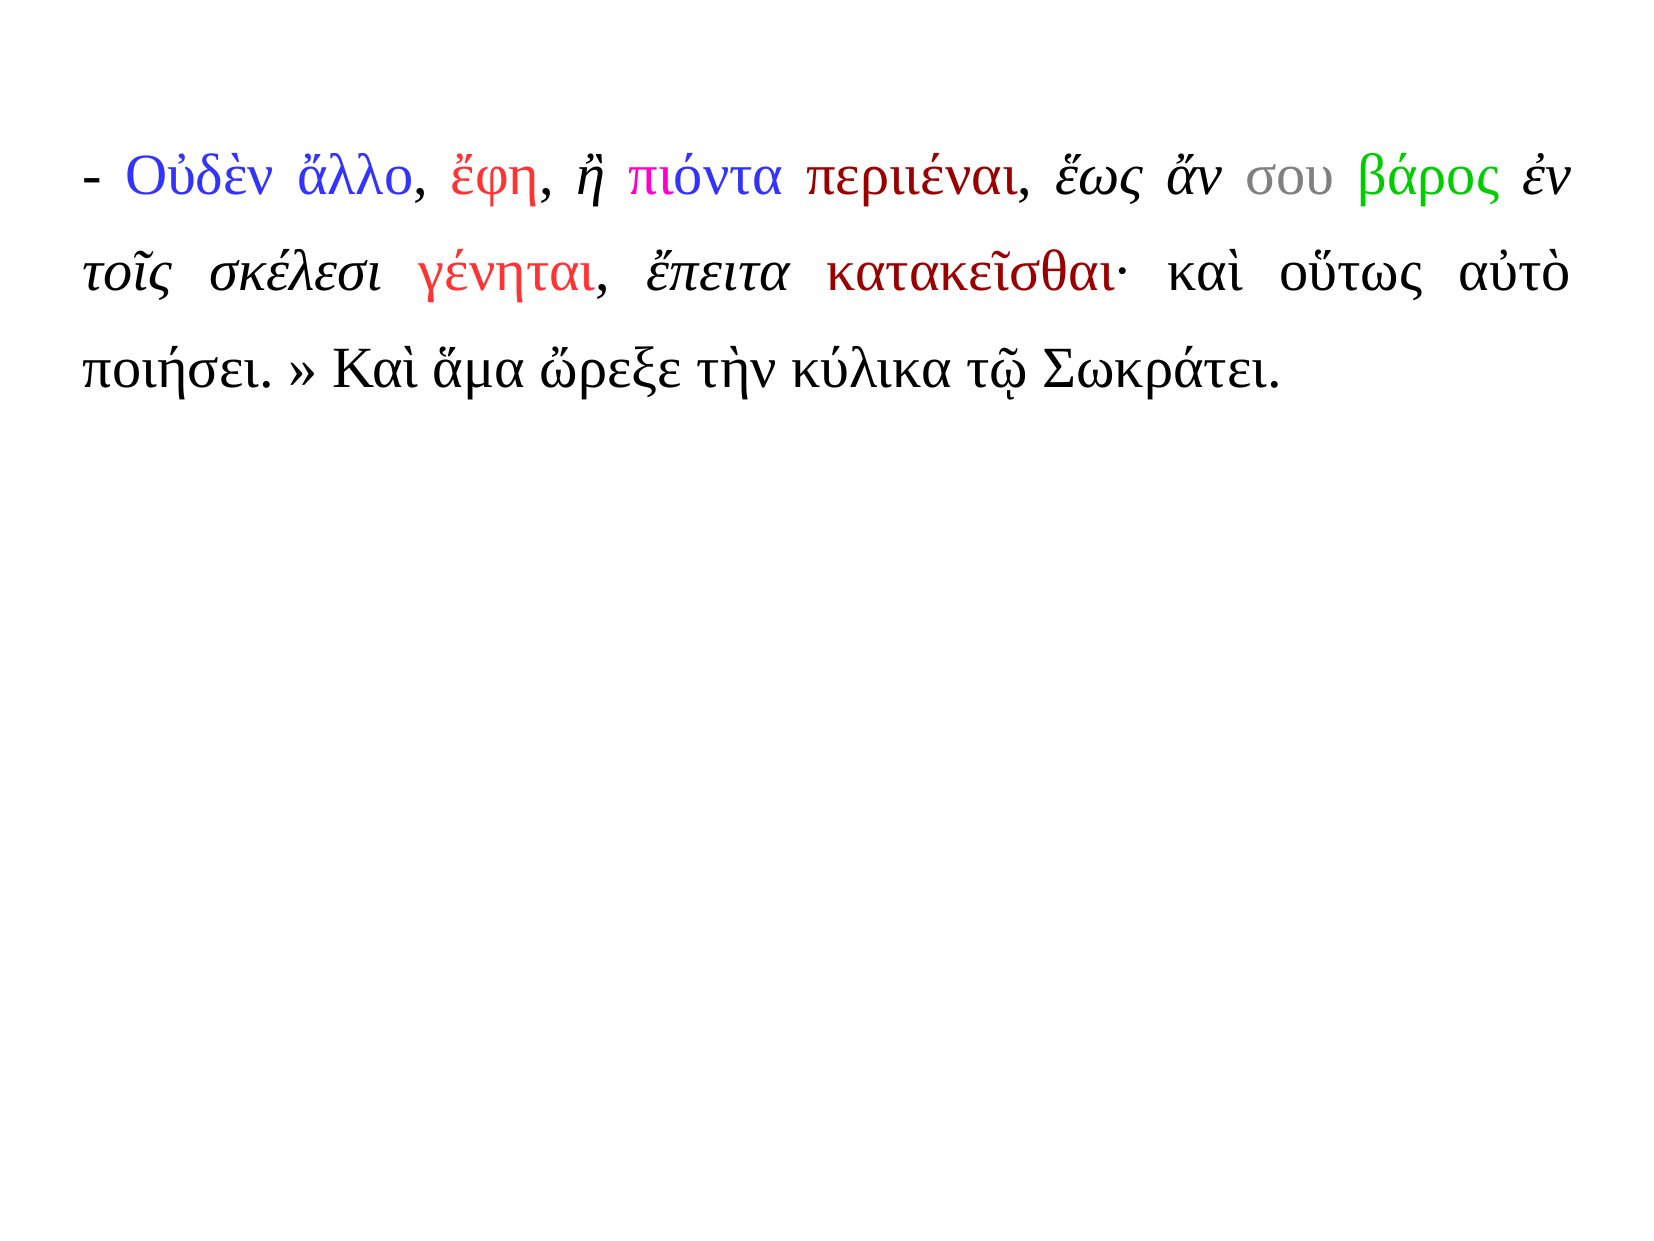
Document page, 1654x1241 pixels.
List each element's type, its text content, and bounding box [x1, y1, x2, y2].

title - Οὐδὲν ἄλλο, ἔφη, ἢ πιόντα περιιέναι, ἕως ἄν σου βάρος ἐν τοῖς σκέλεσι γένηται, ἔπειτα κατακεῖσθαι· καὶ οὕτως αὐτὸ ποιήσει. » Καὶ ἅμα ὤρεξε τὴν κύλικα τῷ Σωκράτει. [82, 49, 1571, 461]
